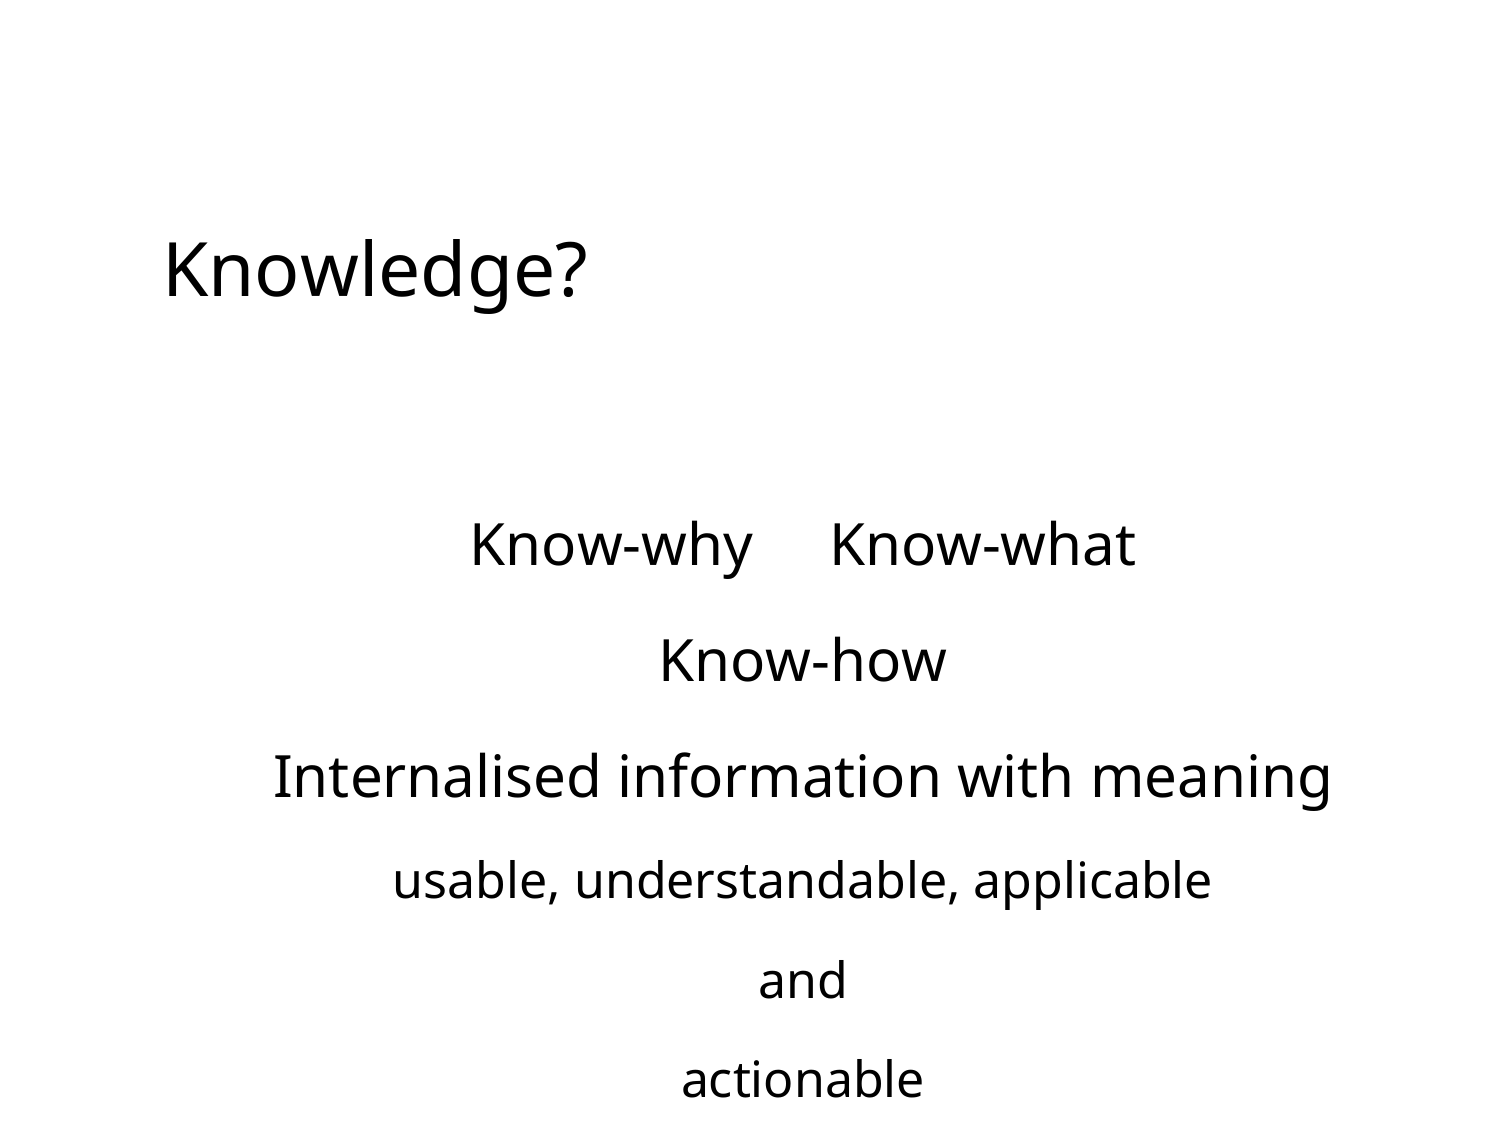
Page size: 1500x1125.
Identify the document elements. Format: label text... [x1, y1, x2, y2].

text_box Knowledge? Know-why Know-what Know-how Internalised information with meaning usable, understandable, applicable and actionable [147, 208, 1459, 1121]
